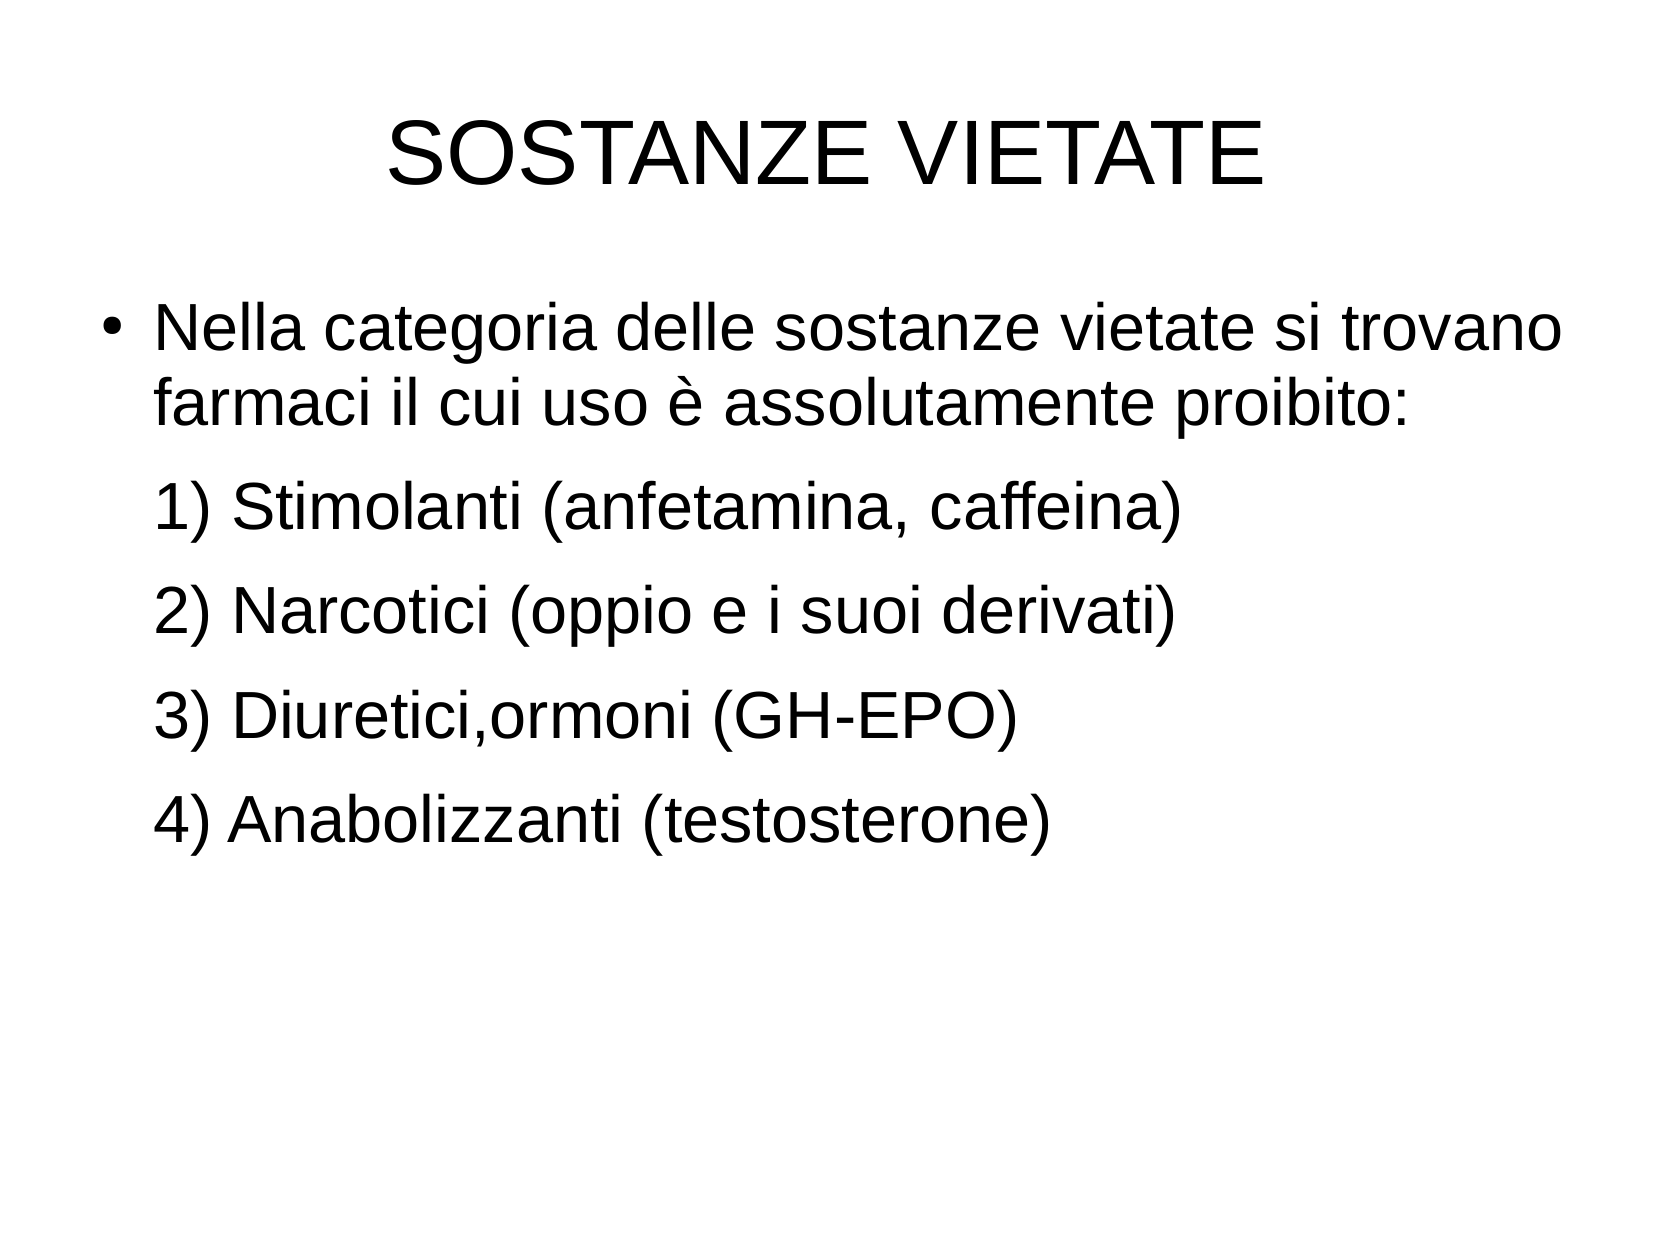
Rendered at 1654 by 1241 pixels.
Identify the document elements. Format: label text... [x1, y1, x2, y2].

list Nella categoria delle sostanze vietate si trovano farmaci il cui uso è assolutamente proibito: 1) Stimolanti (anfetamina, caffeina) 2) Narcotici (oppio e i suoi derivati) 3) Diuretici,ormoni (GH-EPO) 4) Anabolizzanti (testosterone) [82, 290, 1571, 1109]
title SOSTANZE VIETATE [82, 49, 1571, 257]
